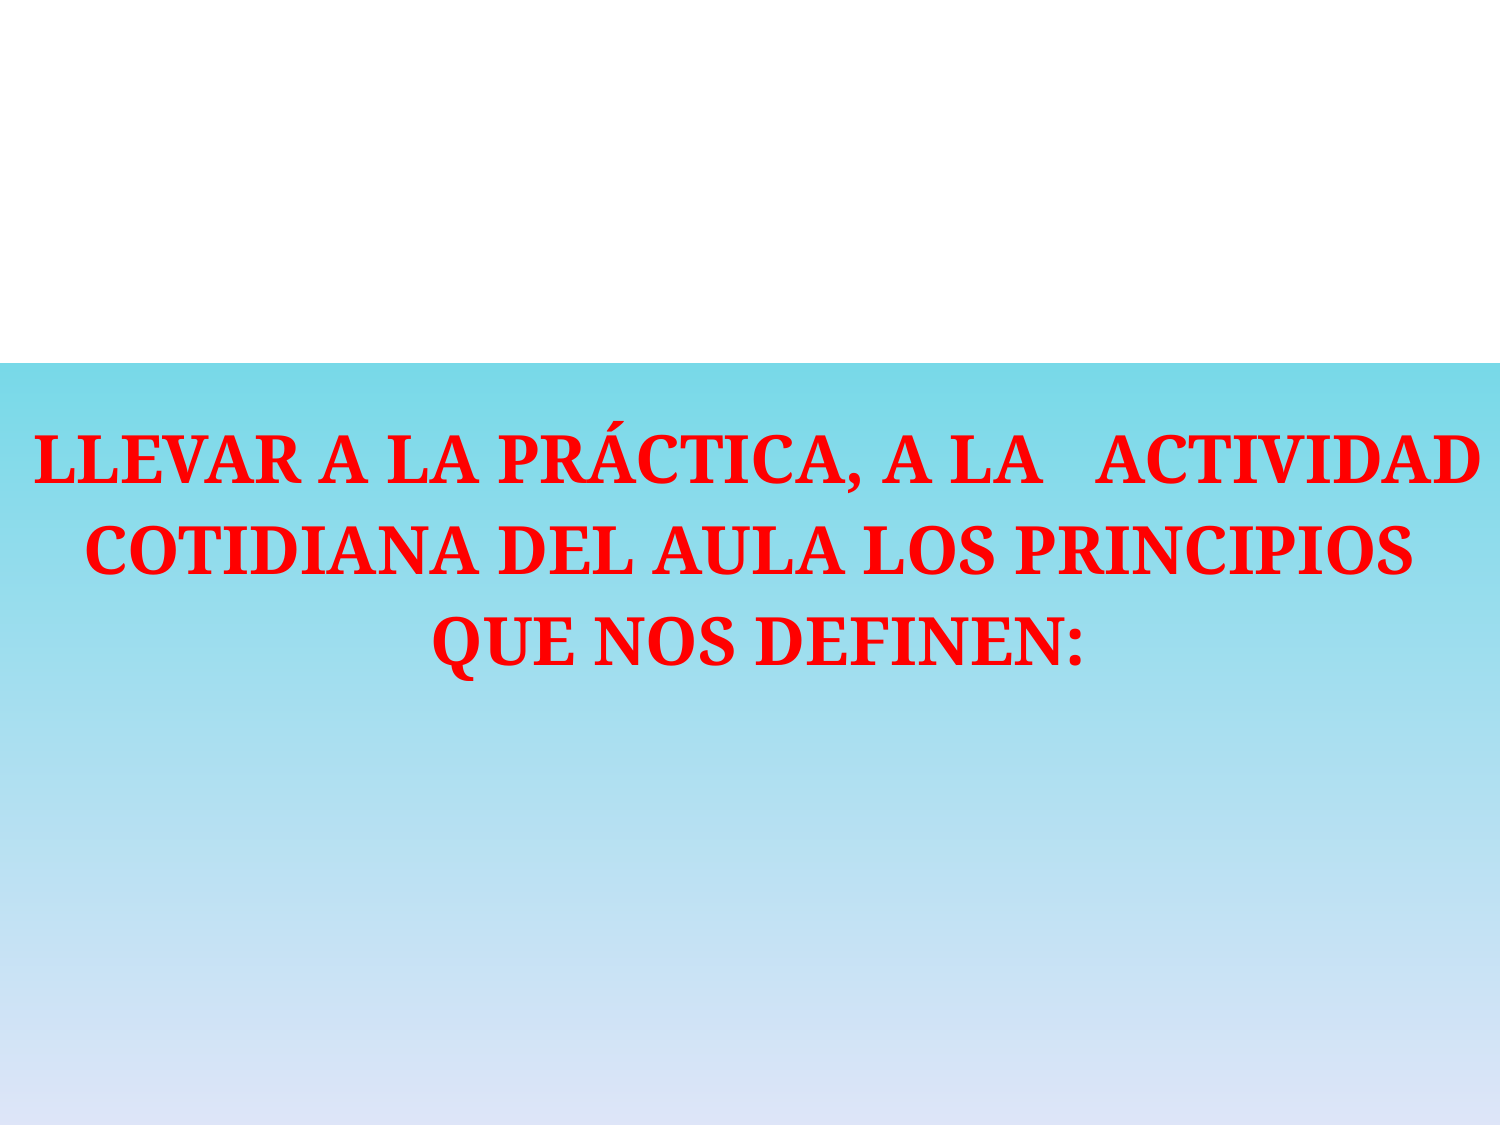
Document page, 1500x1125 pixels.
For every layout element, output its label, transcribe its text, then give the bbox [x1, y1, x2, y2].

text_box LLEVAR A LA PRÁCTICA, A LA ACTIVIDAD COTIDIANA DEL AULA LOS PRINCIPIOS QUE NOS DEFINEN: [0, 363, 1500, 1125]
